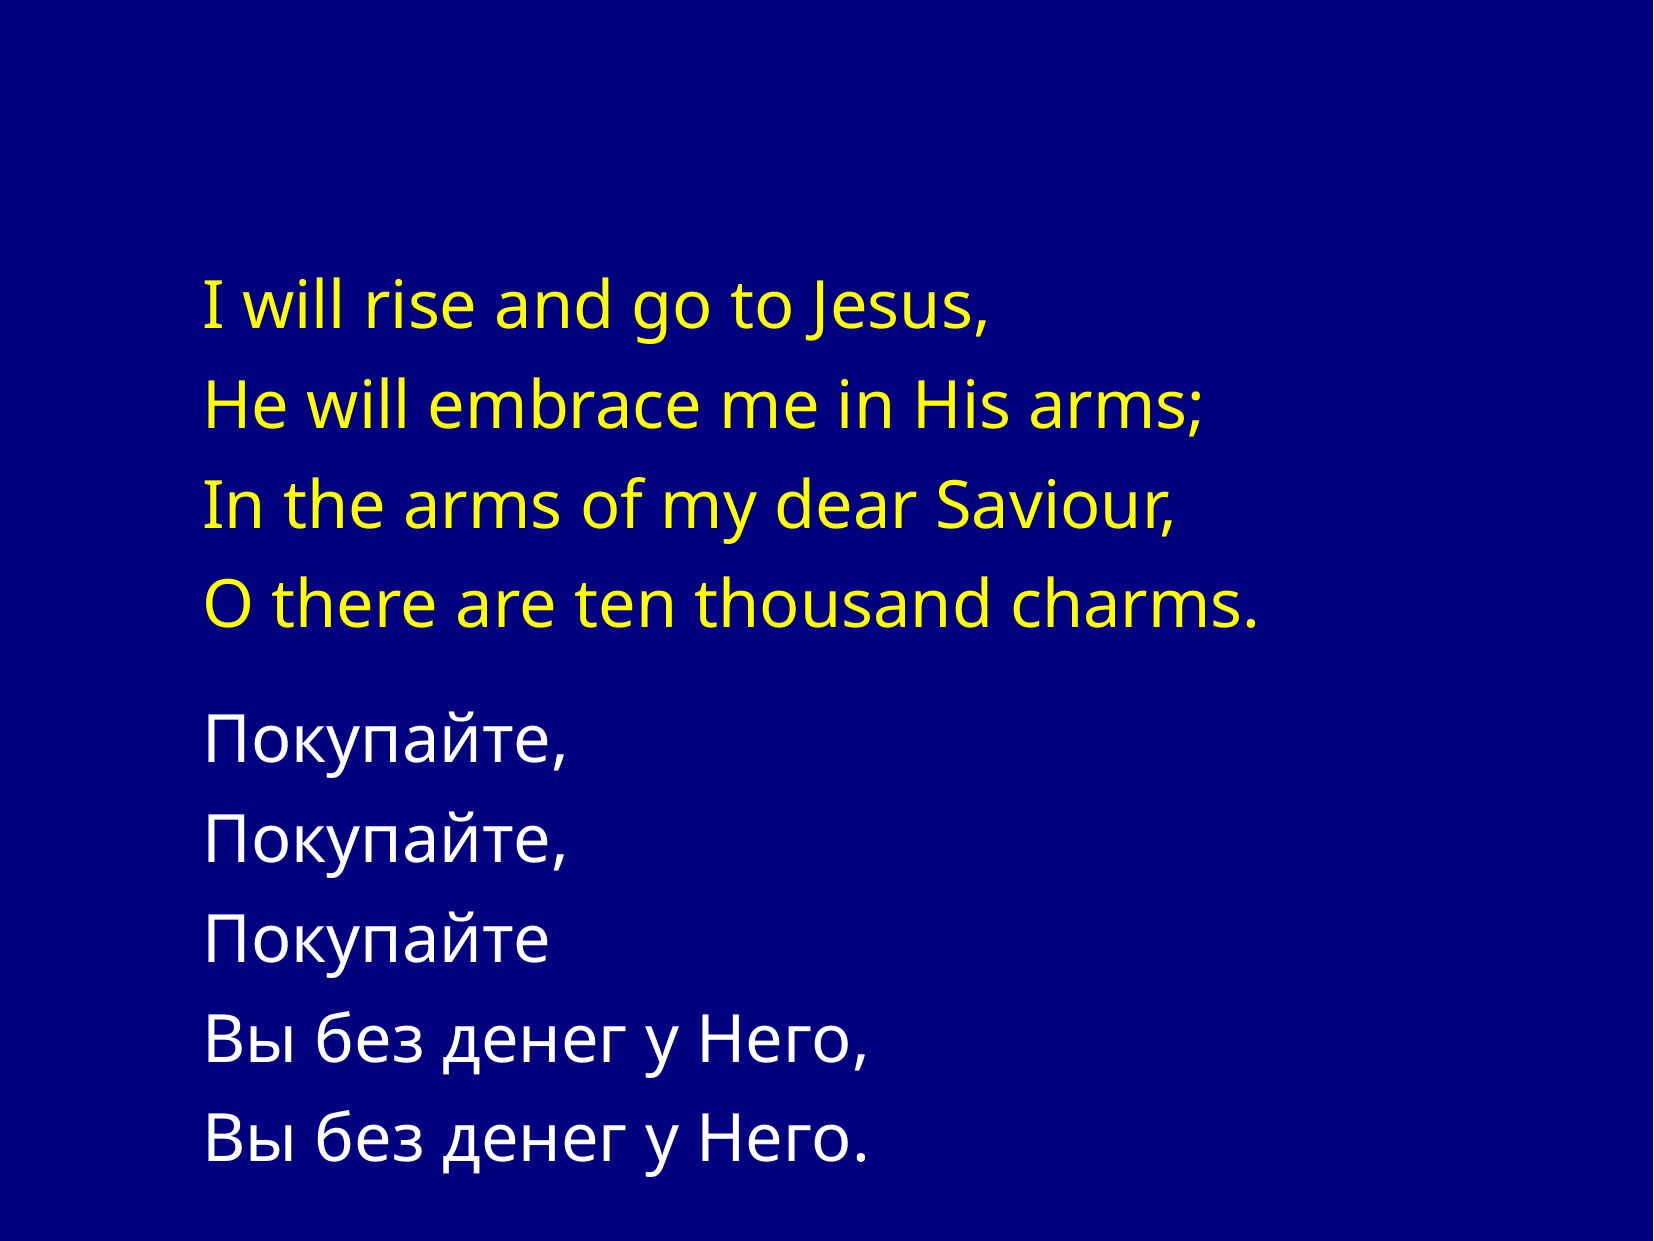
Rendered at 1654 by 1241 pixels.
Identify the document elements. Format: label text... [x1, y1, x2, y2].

text_box I will rise and go to Jesus, He will embrace me in His arms; In the arms of my dear Saviour, O there are ten thousand charms. [75, 150, 1576, 638]
text_box Покупайте, Покупайте, Покупайте Вы без денег у Него, Вы без денег у Него. [75, 675, 1576, 1163]
